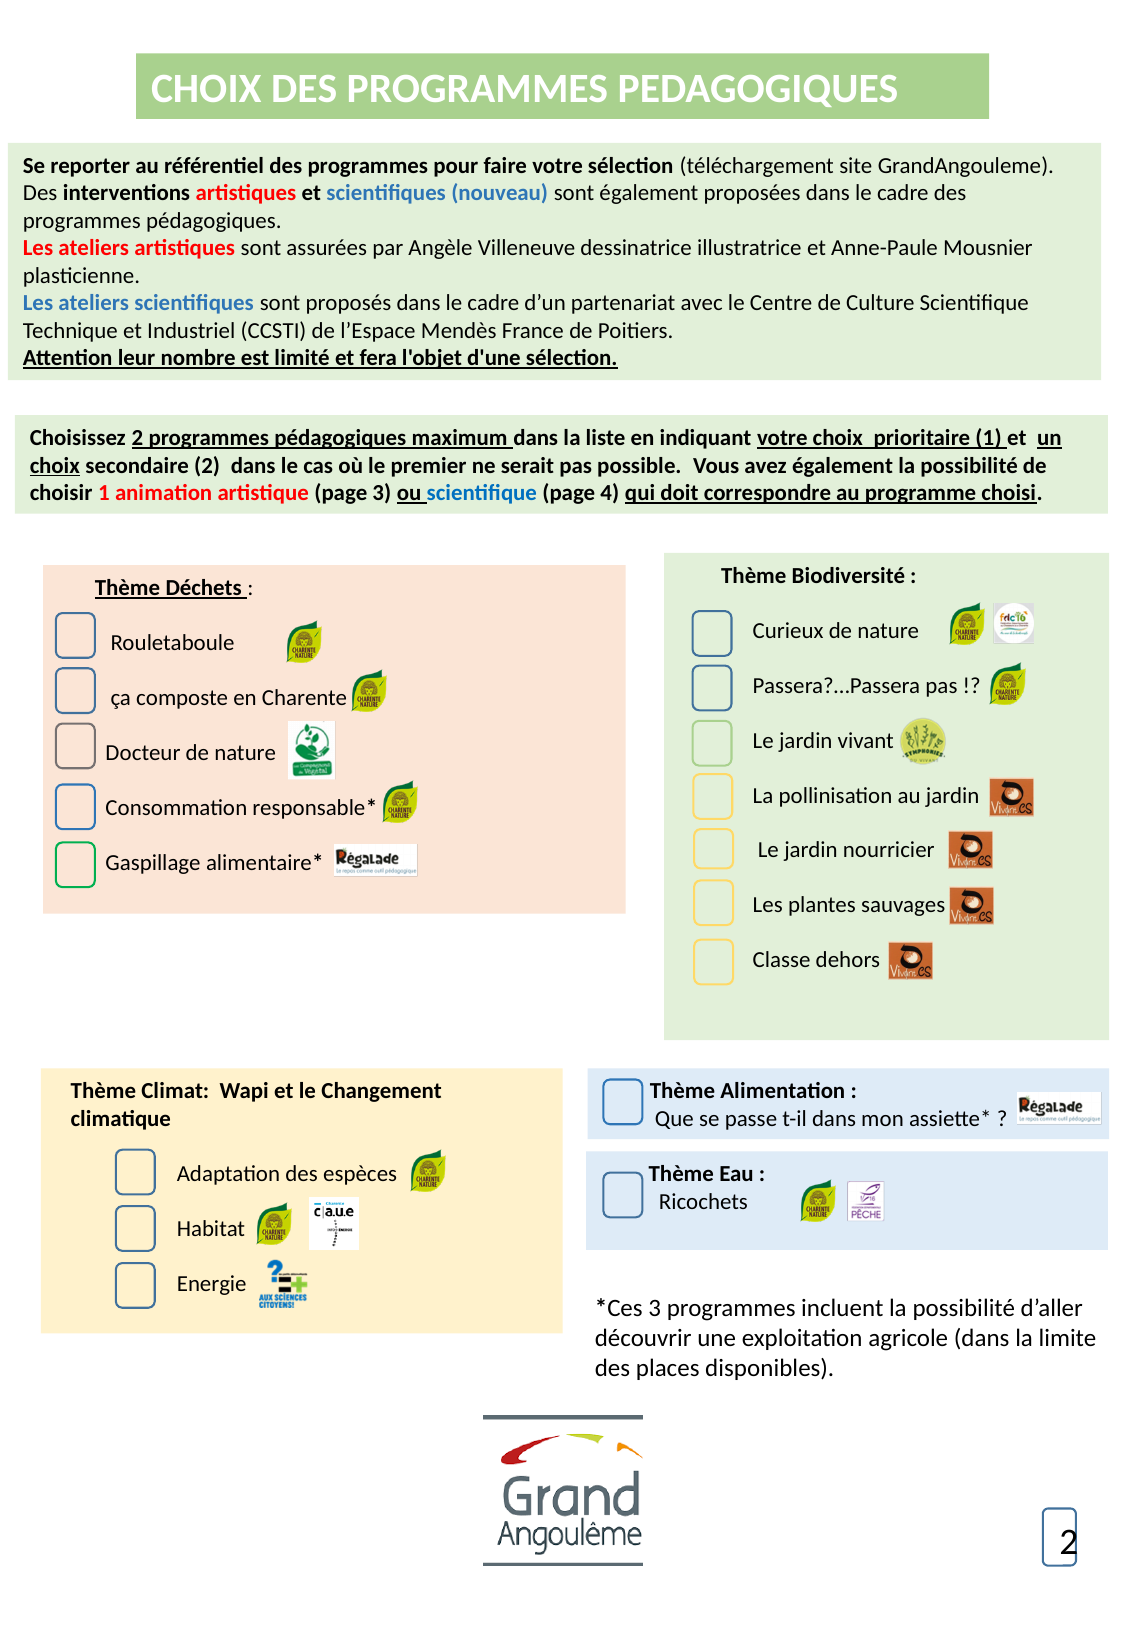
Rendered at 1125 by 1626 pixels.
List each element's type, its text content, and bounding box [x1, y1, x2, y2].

text_box *Ces 3 programmes incluent la possibilité d’aller découvrir une exploitation agricole (dans la limite des places disponibles). [579, 1283, 1125, 1420]
picture [286, 620, 322, 663]
picture [334, 844, 418, 877]
picture [898, 717, 950, 767]
text_box Thème Alimentation : Que se passe t-il dans mon assiette* ? [587, 1068, 1110, 1140]
picture [989, 777, 1034, 817]
picture [847, 1181, 885, 1222]
picture [949, 602, 985, 645]
picture [256, 1202, 292, 1245]
text_box Thème Biodiversité : Curieux de nature Passera?…Passera pas !? Le jardin vivant La pollinisation au jardin Le jardin nourricier Les plantes sauvages Classe dehors [664, 552, 1110, 1041]
text_box 2 [1042, 1508, 1076, 1566]
picture [800, 1179, 836, 1222]
text_box [884, 37, 1015, 142]
picture [1017, 1092, 1102, 1125]
picture [989, 662, 1026, 705]
picture [351, 669, 387, 712]
picture [948, 830, 993, 869]
picture [888, 941, 933, 981]
text_box Se reporter au référentiel des programmes pour faire votre sélection (téléchargement site GrandAngouleme). Des interventions artistiques et scientifiques (nouveau) sont également proposées dans le cadre des programmes pédagogiques. Les ateliers artistiques sont assurées par Angèle Villeneuve dessinatrice illustratrice et Anne-Paule Mousnier plasticienne. Les ateliers scientifiques sont proposés dans le cadre d’un partenariat avec le Centre de Culture Scientifique Technique et Industriel (CCSTI) de l’Espace Mendès France de Poitiers. Attention leur nombre est limité et fera l'objet d'une sélection. [7, 142, 1102, 381]
text_box CHOIX DES PROGRAMMES PEDAGOGIQUES [136, 53, 990, 119]
picture [259, 1259, 308, 1308]
text_box 2 [1066, 1539, 1076, 1551]
picture [993, 603, 1034, 644]
picture [382, 780, 418, 823]
text_box Thème Déchets : Rouletaboule ça composte en Charente Docteur de nature Consommation responsable* Gaspillage alimentaire* [43, 565, 626, 914]
text_box Choisissez 2 programmes pédagogiques maximum dans la liste en indiquant votre choix prioritaire (1) et un choix secondaire (2) dans le cas où le premier ne serait pas possible. Vous avez également la possibilité de choisir 1 animation artistique (page 3) ou scientifique (page 4) qui doit correspondre au programme choisi. [14, 415, 1108, 514]
picture [949, 886, 994, 925]
picture [410, 1149, 446, 1192]
picture [483, 1415, 643, 1566]
text_box Thème Eau : Ricochets [586, 1151, 1108, 1250]
picture [288, 721, 336, 781]
picture [309, 1198, 359, 1251]
text_box Thème Climat: Wapi et le Changement climatique Adaptation des espèces Habitat Energie [40, 1068, 563, 1334]
